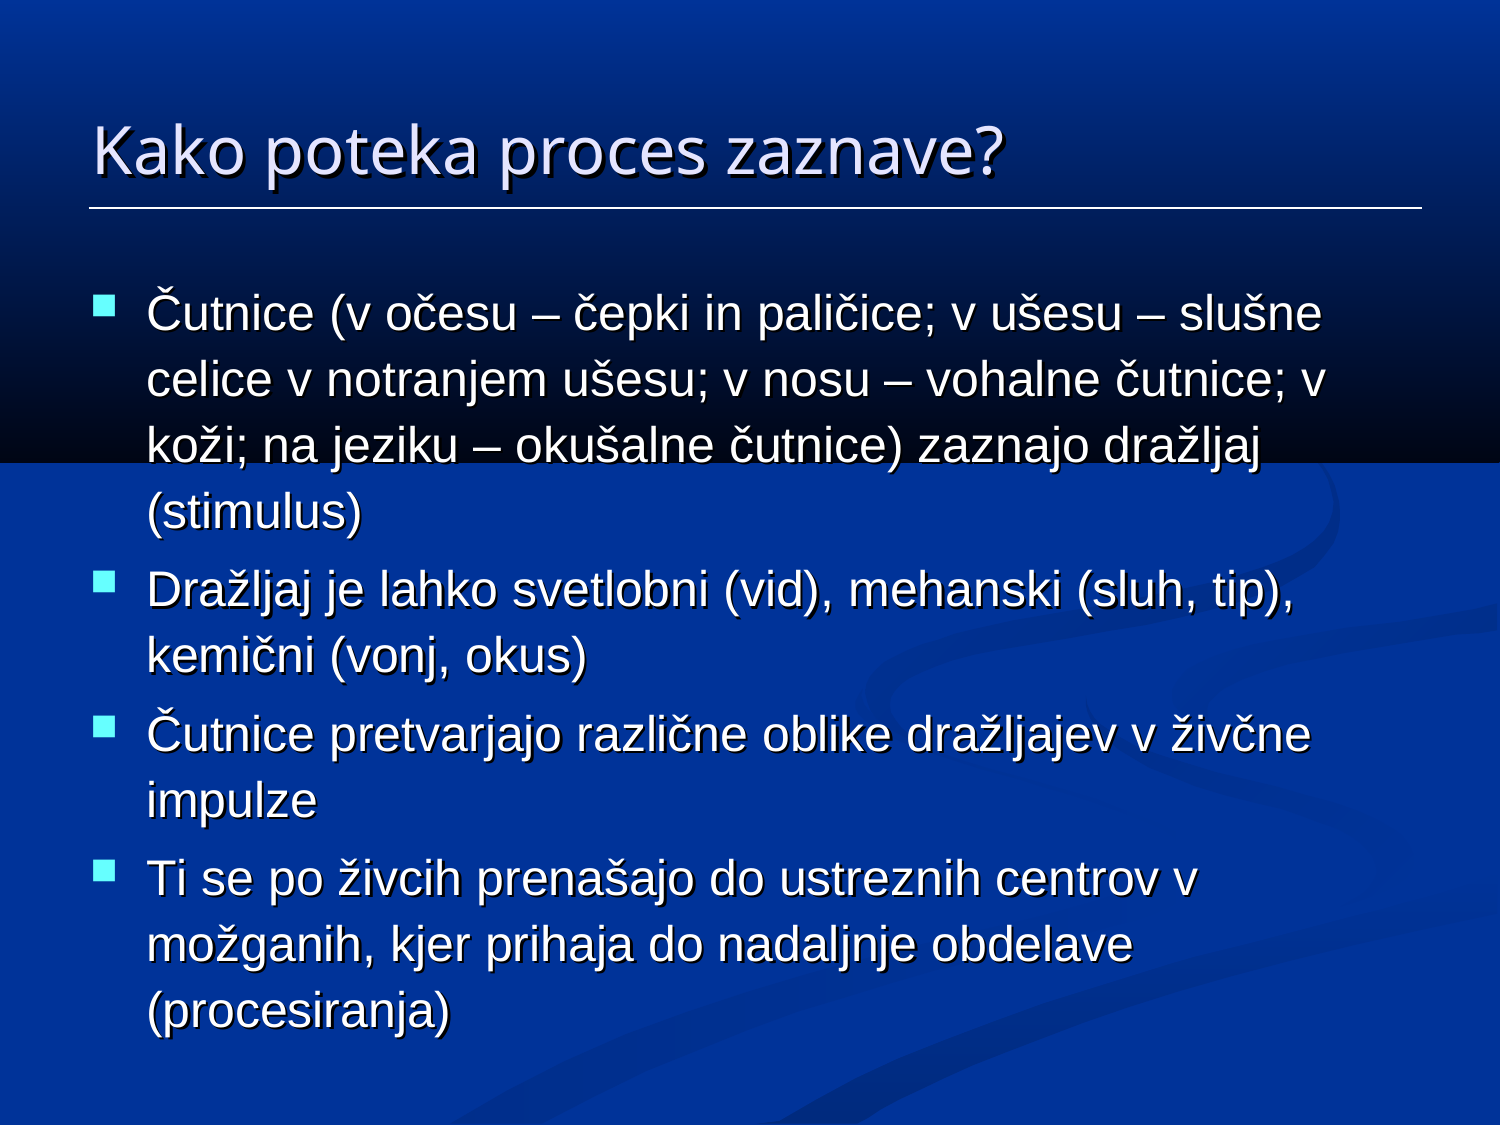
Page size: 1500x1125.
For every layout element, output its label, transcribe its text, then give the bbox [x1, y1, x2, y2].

list Čutnice (v očesu – čepki in paličice; v ušesu – slušne celice v notranjem ušesu; v nosu – vohalne čutnice; v koži; na jeziku – okušalne čutnice) zaznajo dražljaj (stimulus) Dražljaj je lahko svetlobni (vid), mehanski (sluh, tip), kemični (vonj, okus) Čutnice pretvarjajo različne oblike dražljajev v živčne impulze Ti se po živcih prenašajo do ustreznih centrov v možganih, kjer prihaja do nadaljnje obdelave (procesiranja) [75, 267, 1426, 1083]
text_box Kako poteka proces zaznave? [76, 54, 1352, 242]
